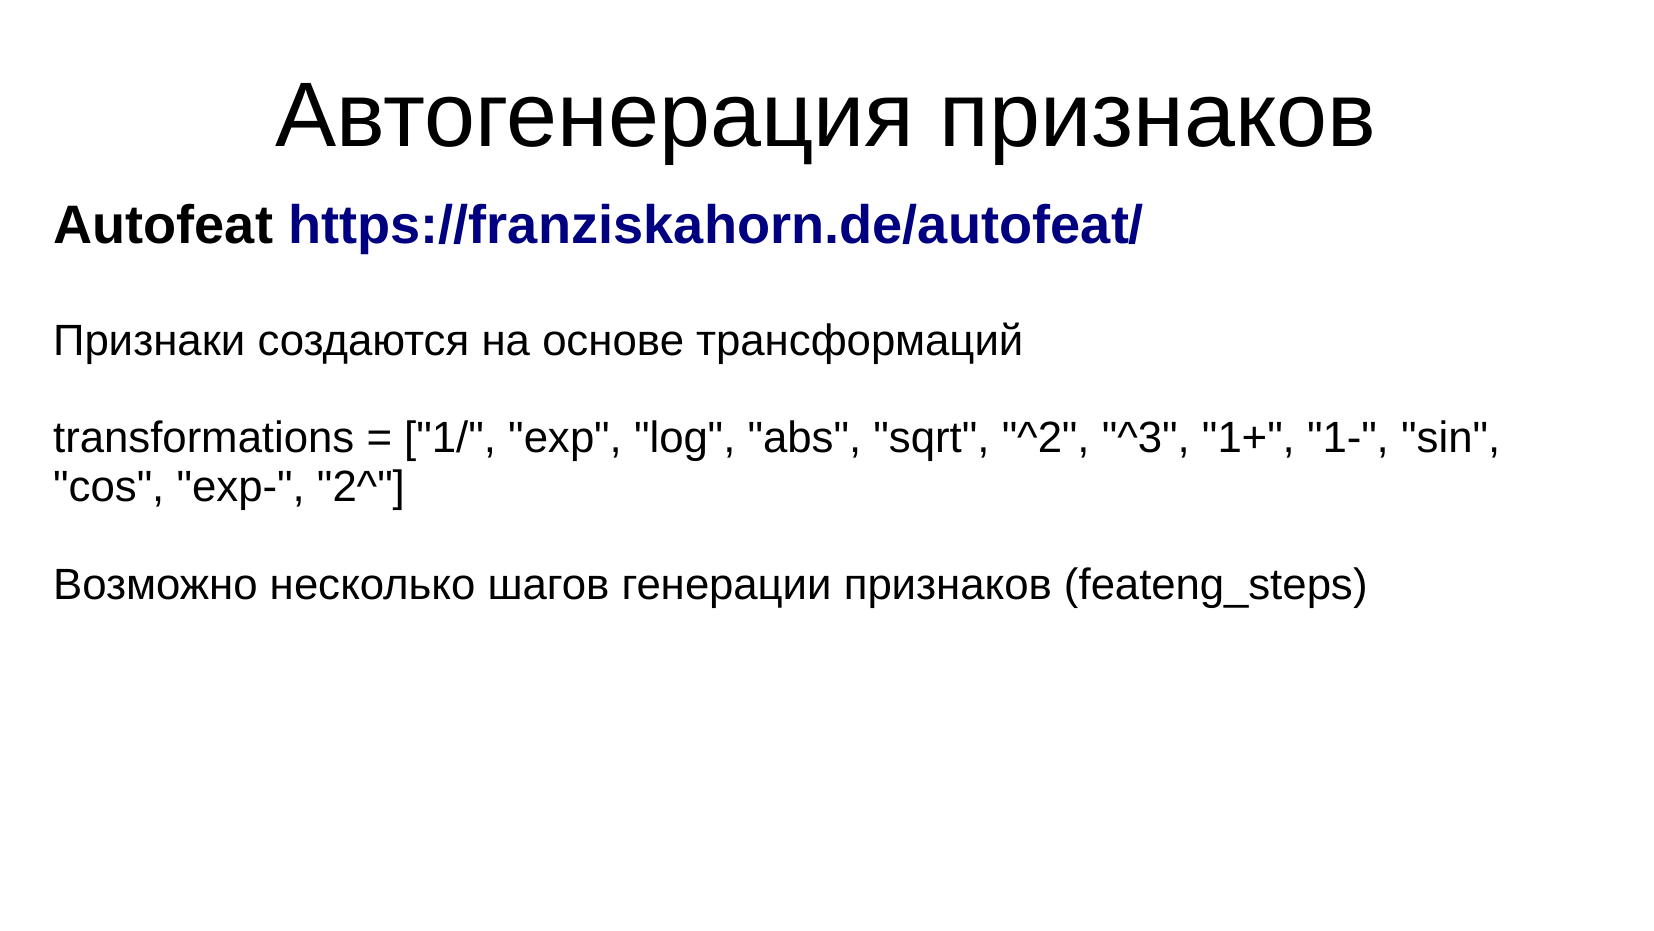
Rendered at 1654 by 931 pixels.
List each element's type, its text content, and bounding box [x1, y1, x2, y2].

subtitle Autofeat https://franziskahorn.de/autofeat/ Признаки создаются на основе трансформаций transformations = ["1/", "exp", "log", "abs", "sqrt", "^2", "^3", "1+", "1-", "sin", "cos", "exp-", "2^"] Возможно несколько шагов генерации признаков (feateng_steps) [17, 194, 1613, 730]
title Автогенерация признаков [82, 37, 1571, 193]
